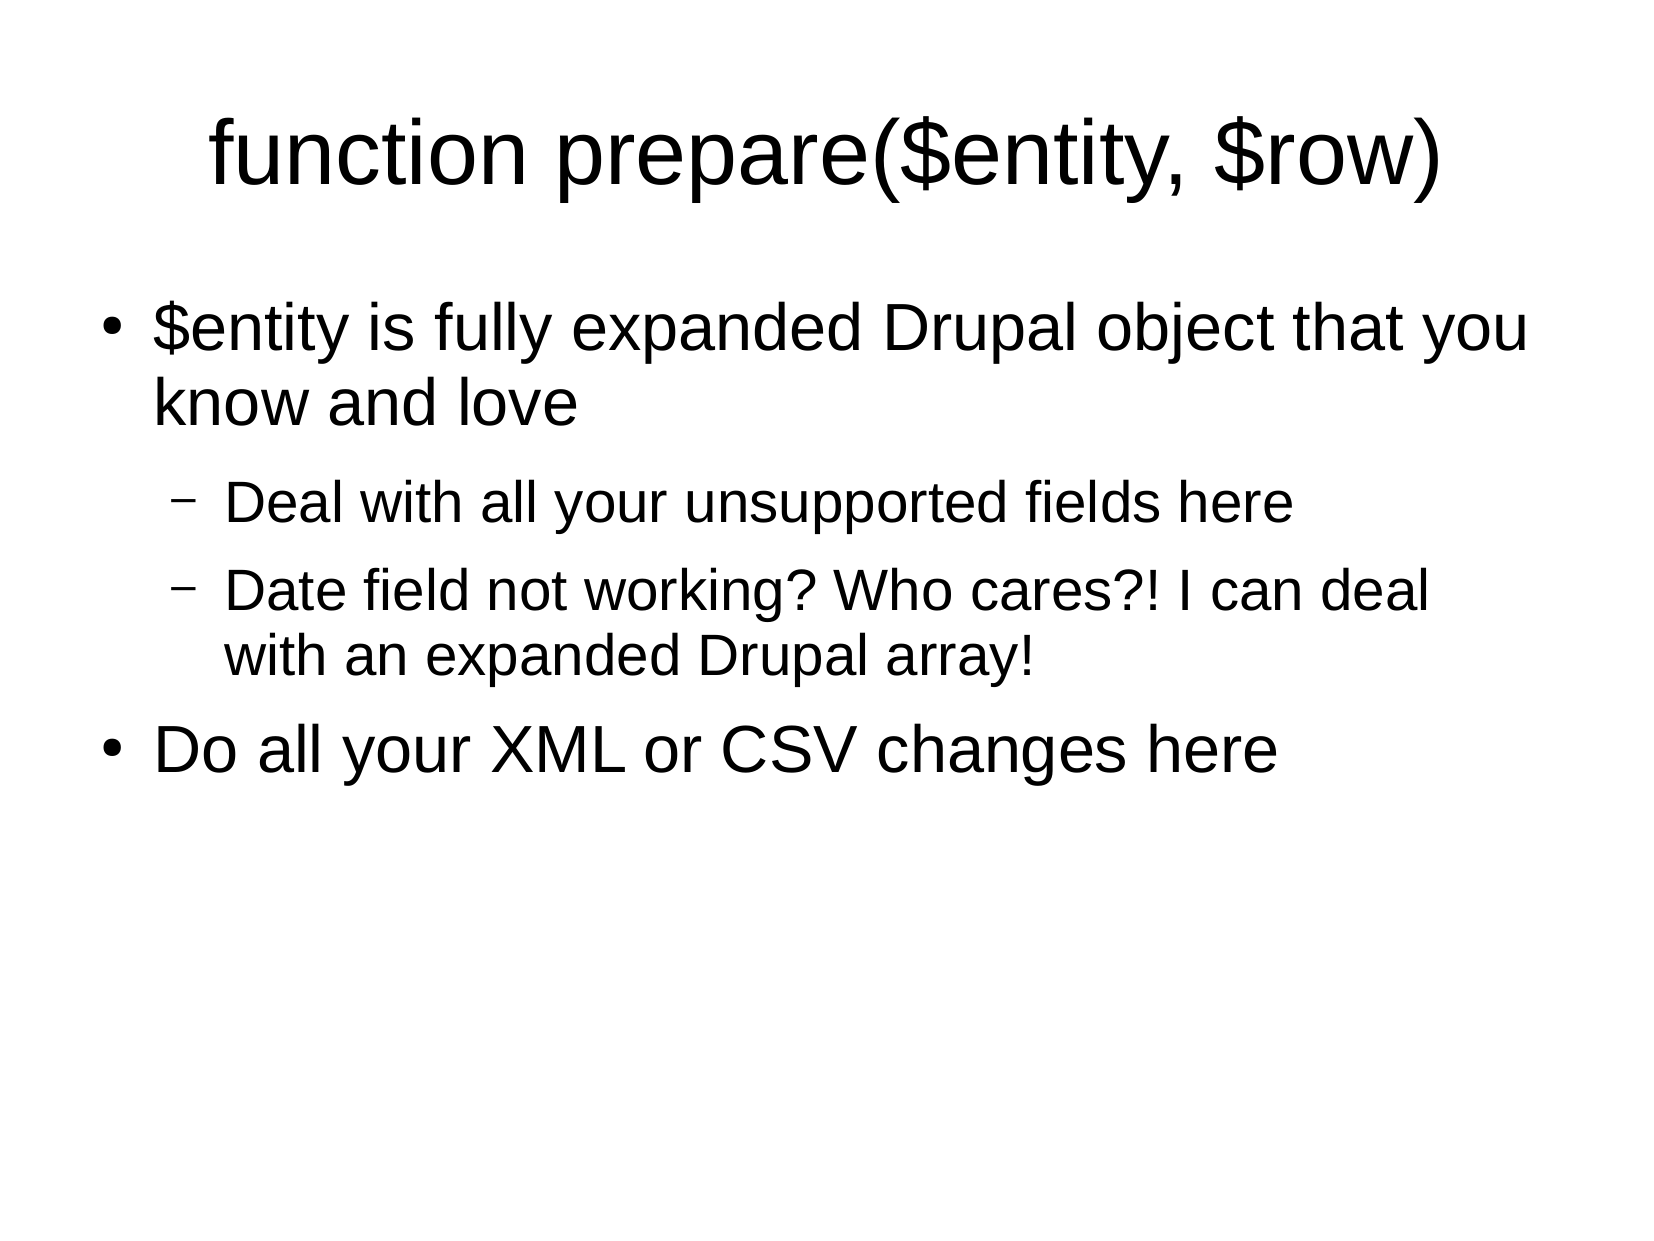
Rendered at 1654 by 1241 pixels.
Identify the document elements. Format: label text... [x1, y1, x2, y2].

title function prepare($entity, $row) [82, 49, 1571, 257]
list $entity is fully expanded Drupal object that you know and love Deal with all your unsupported fields here Date field not working? Who cares?! I can deal with an expanded Drupal array! Do all your XML or CSV changes here [82, 290, 1538, 1010]
